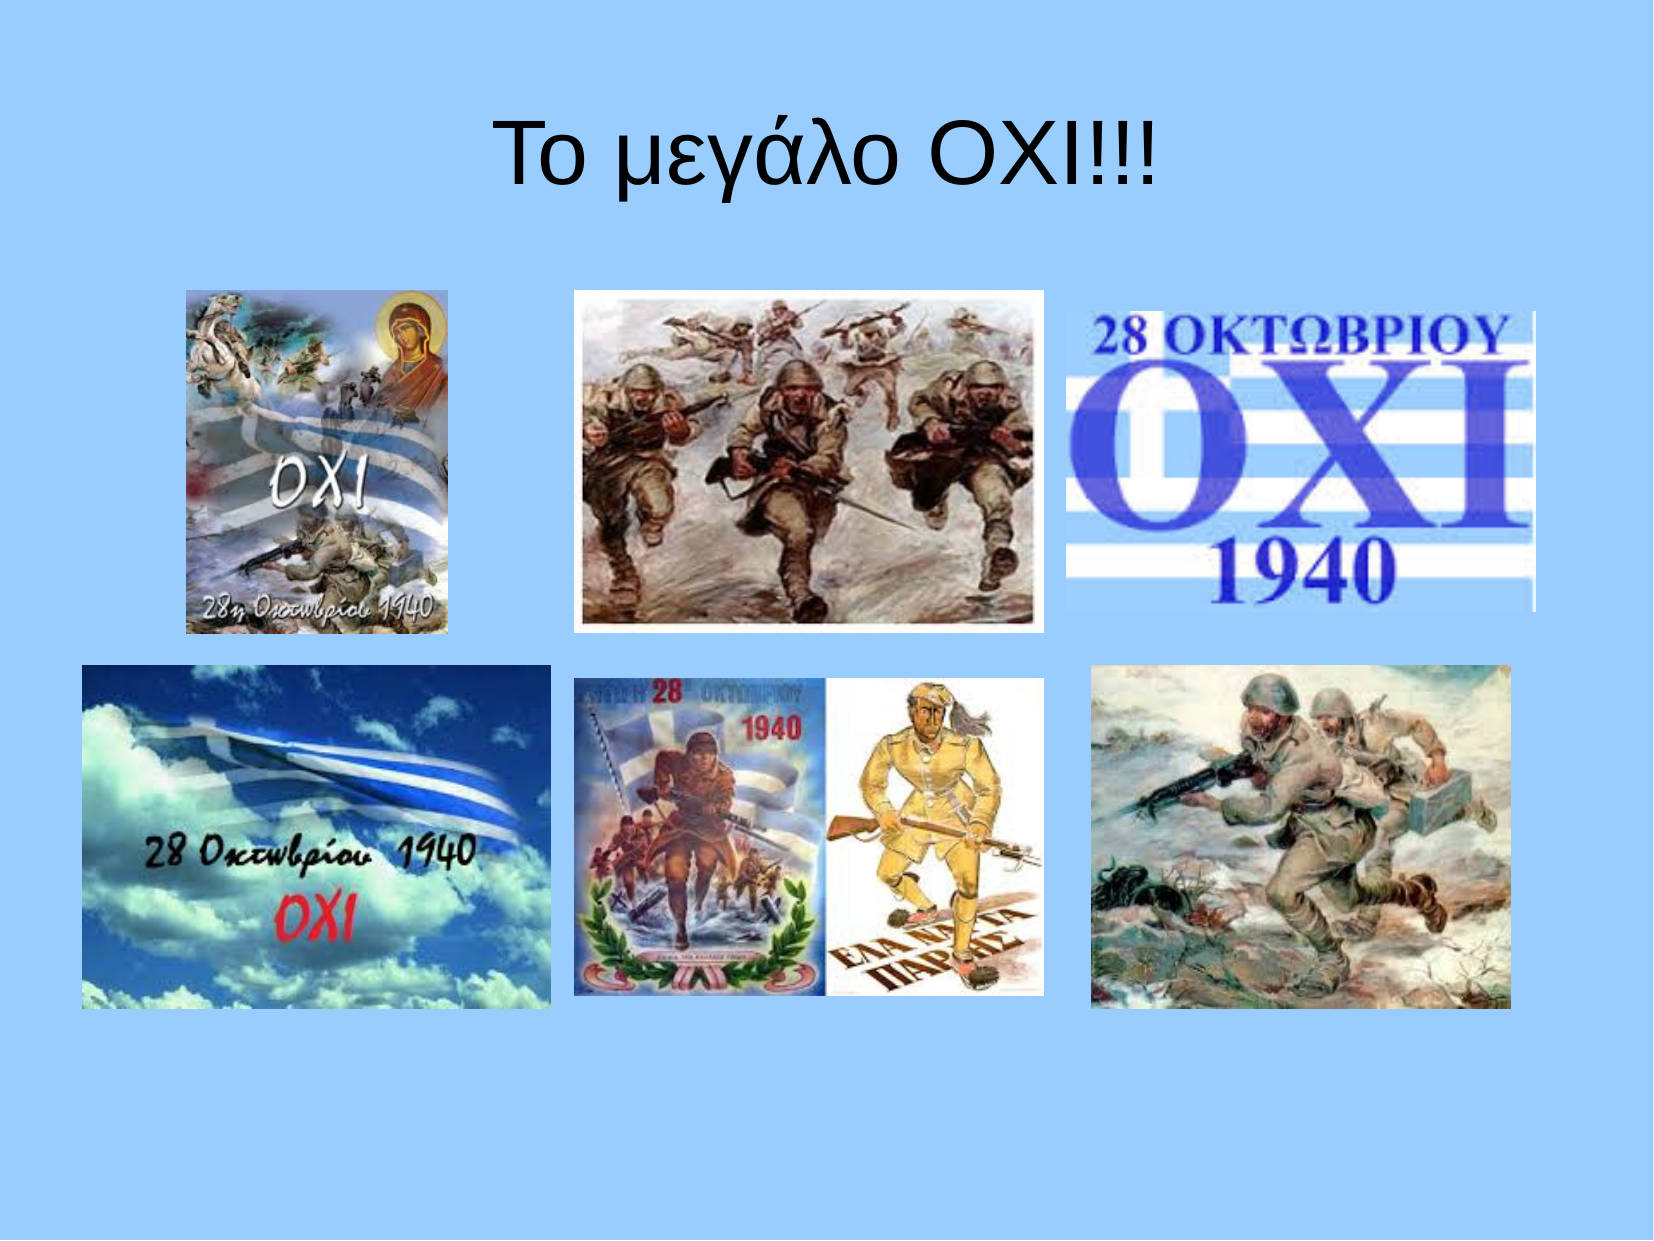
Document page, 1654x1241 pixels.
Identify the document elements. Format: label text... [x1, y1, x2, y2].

picture [186, 290, 448, 634]
picture [82, 665, 551, 1009]
title Το μεγάλο ΟΧΙ!!! [82, 49, 1571, 257]
picture [574, 290, 1044, 633]
picture [1091, 665, 1511, 1009]
picture [574, 678, 1044, 997]
picture [1066, 311, 1536, 612]
